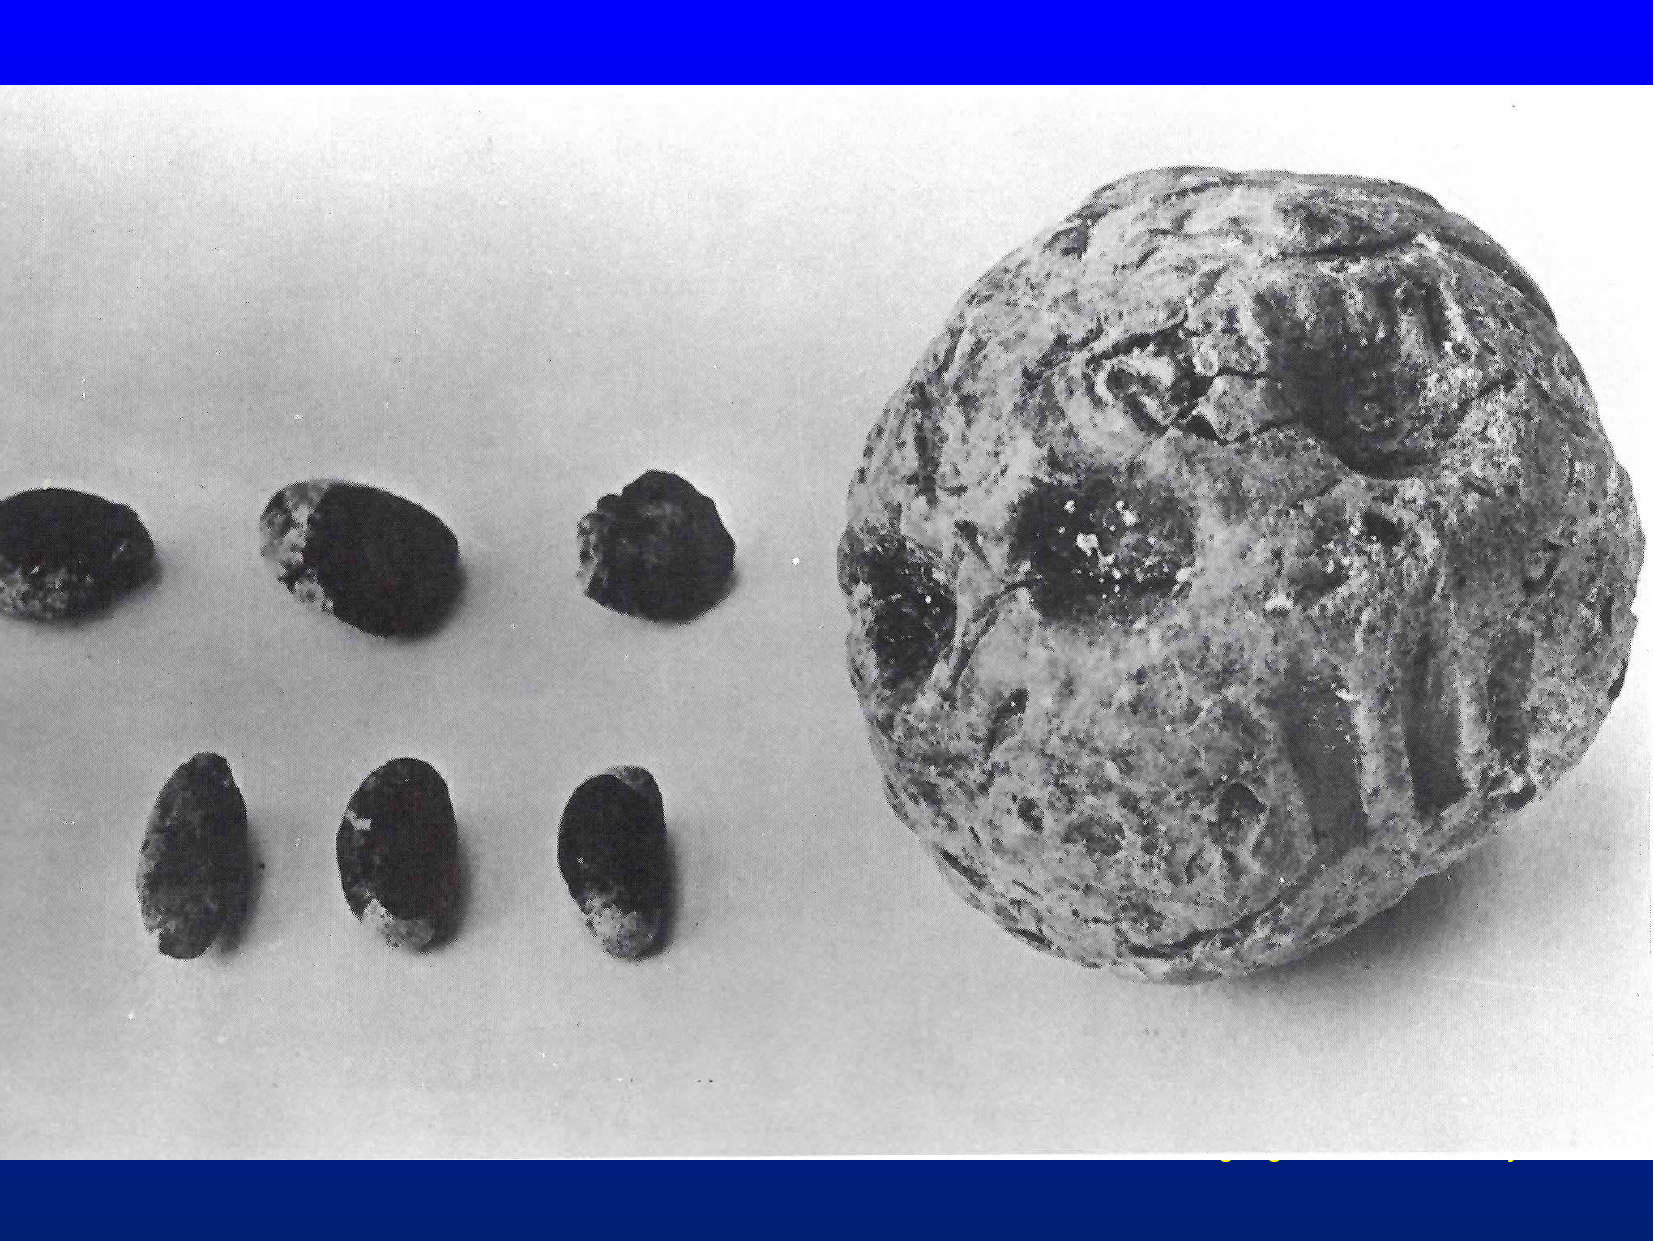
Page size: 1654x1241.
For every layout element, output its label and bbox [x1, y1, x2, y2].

picture [0, 85, 1653, 1160]
